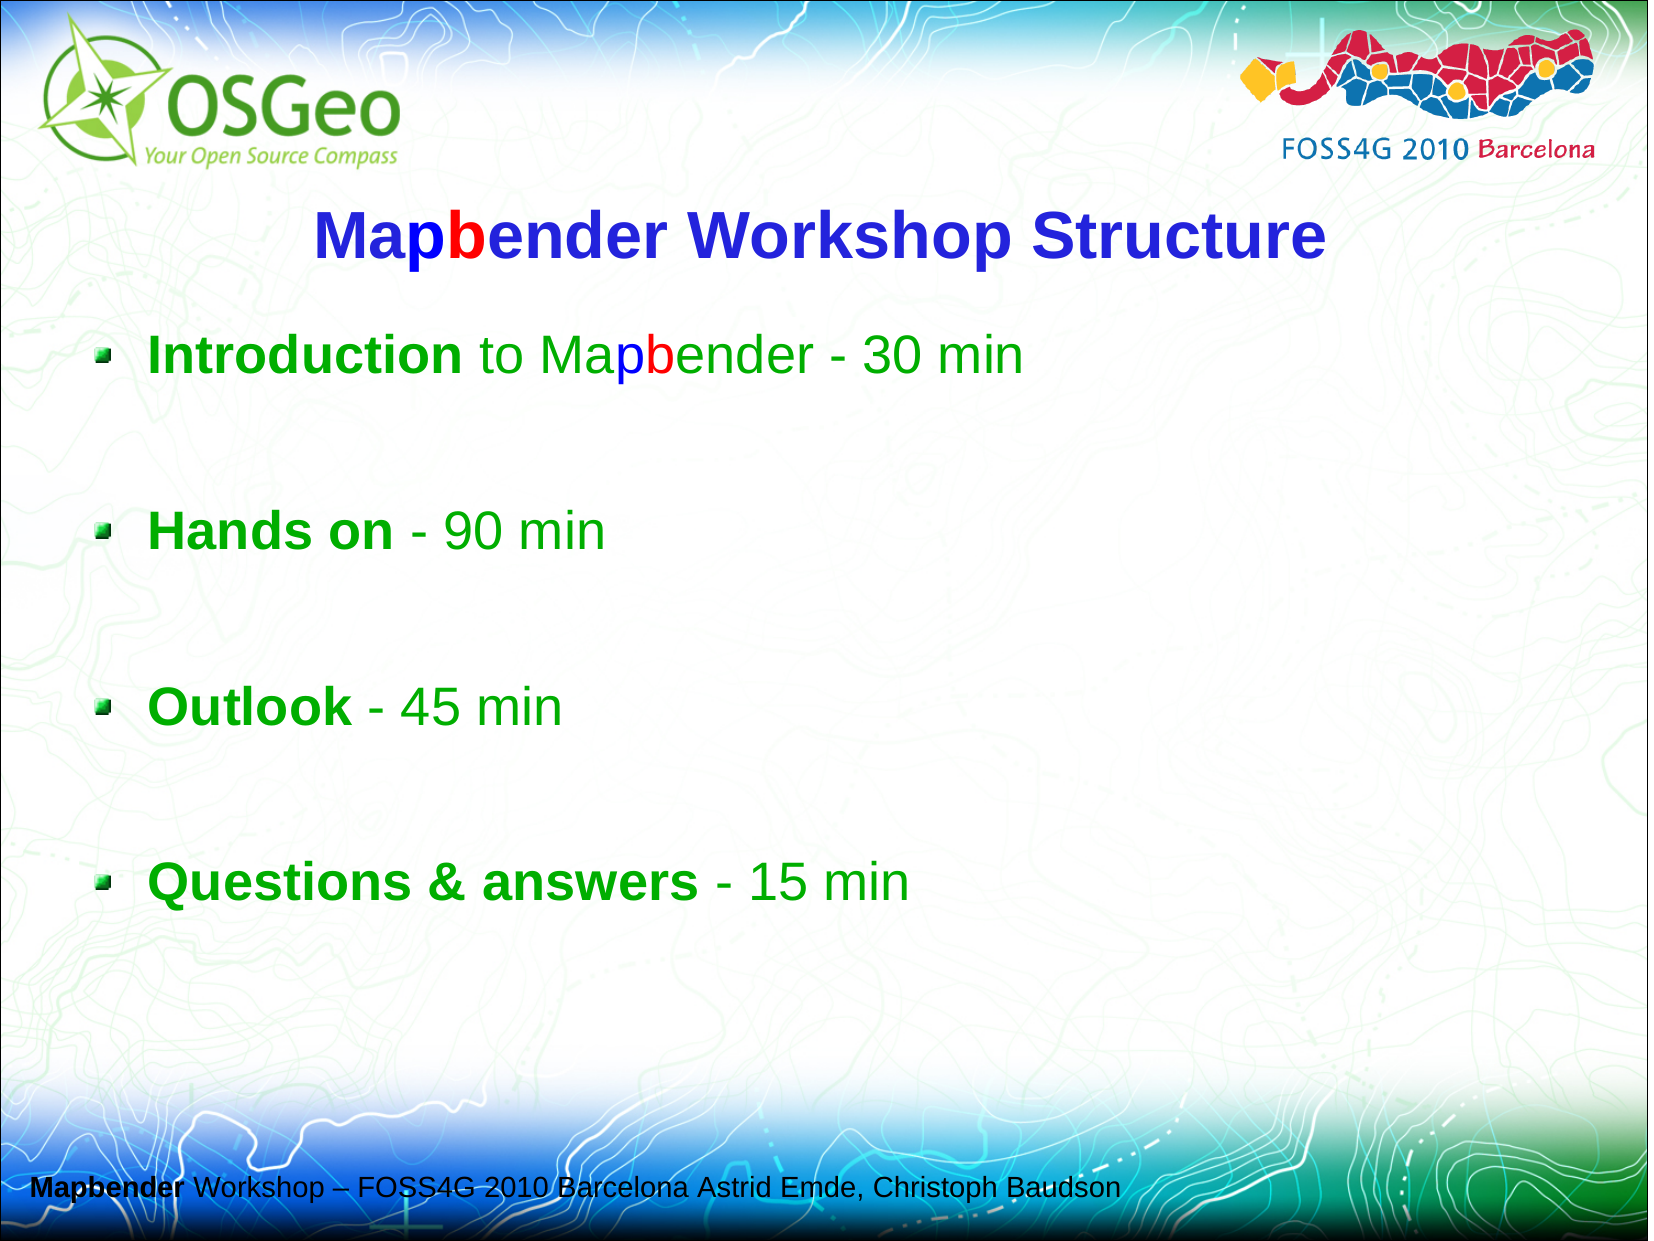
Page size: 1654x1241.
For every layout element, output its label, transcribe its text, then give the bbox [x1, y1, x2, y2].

list Introduction to Mapbender - 30 min Hands on - 90 min Outlook - 45 min Questions & answers - 15 min [76, 324, 1565, 1144]
picture [1, 1, 1647, 1240]
title Mapbender Workshop Structure [76, 147, 1565, 323]
